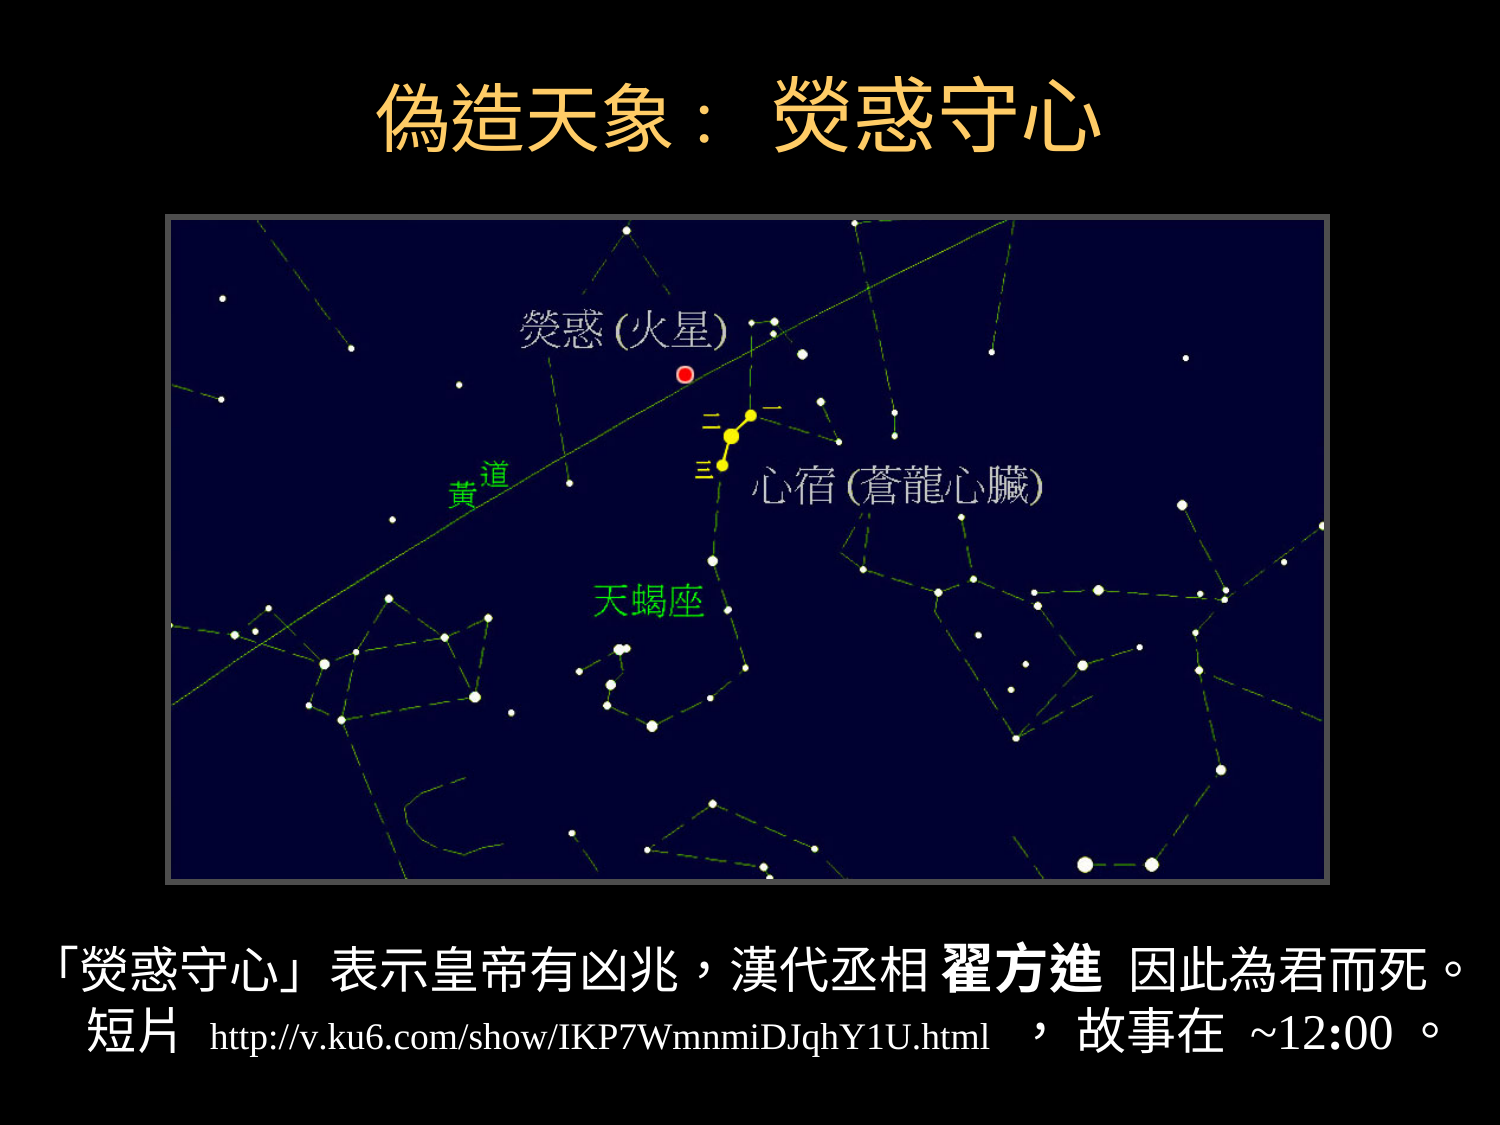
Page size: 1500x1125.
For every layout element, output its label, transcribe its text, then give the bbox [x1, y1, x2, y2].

text_box 「熒惑守心」表示皇帝有凶兆，漢代丞相 翟方進 因此為君而死。 短片 http://v.ku6.com/show/IKP7WmnmiDJqhY1U.html ， 故事在 ~12:00。 [23, 911, 1485, 1066]
picture [171, 220, 1325, 879]
text_box 偽造天象： 熒惑守心 [360, 55, 1129, 171]
